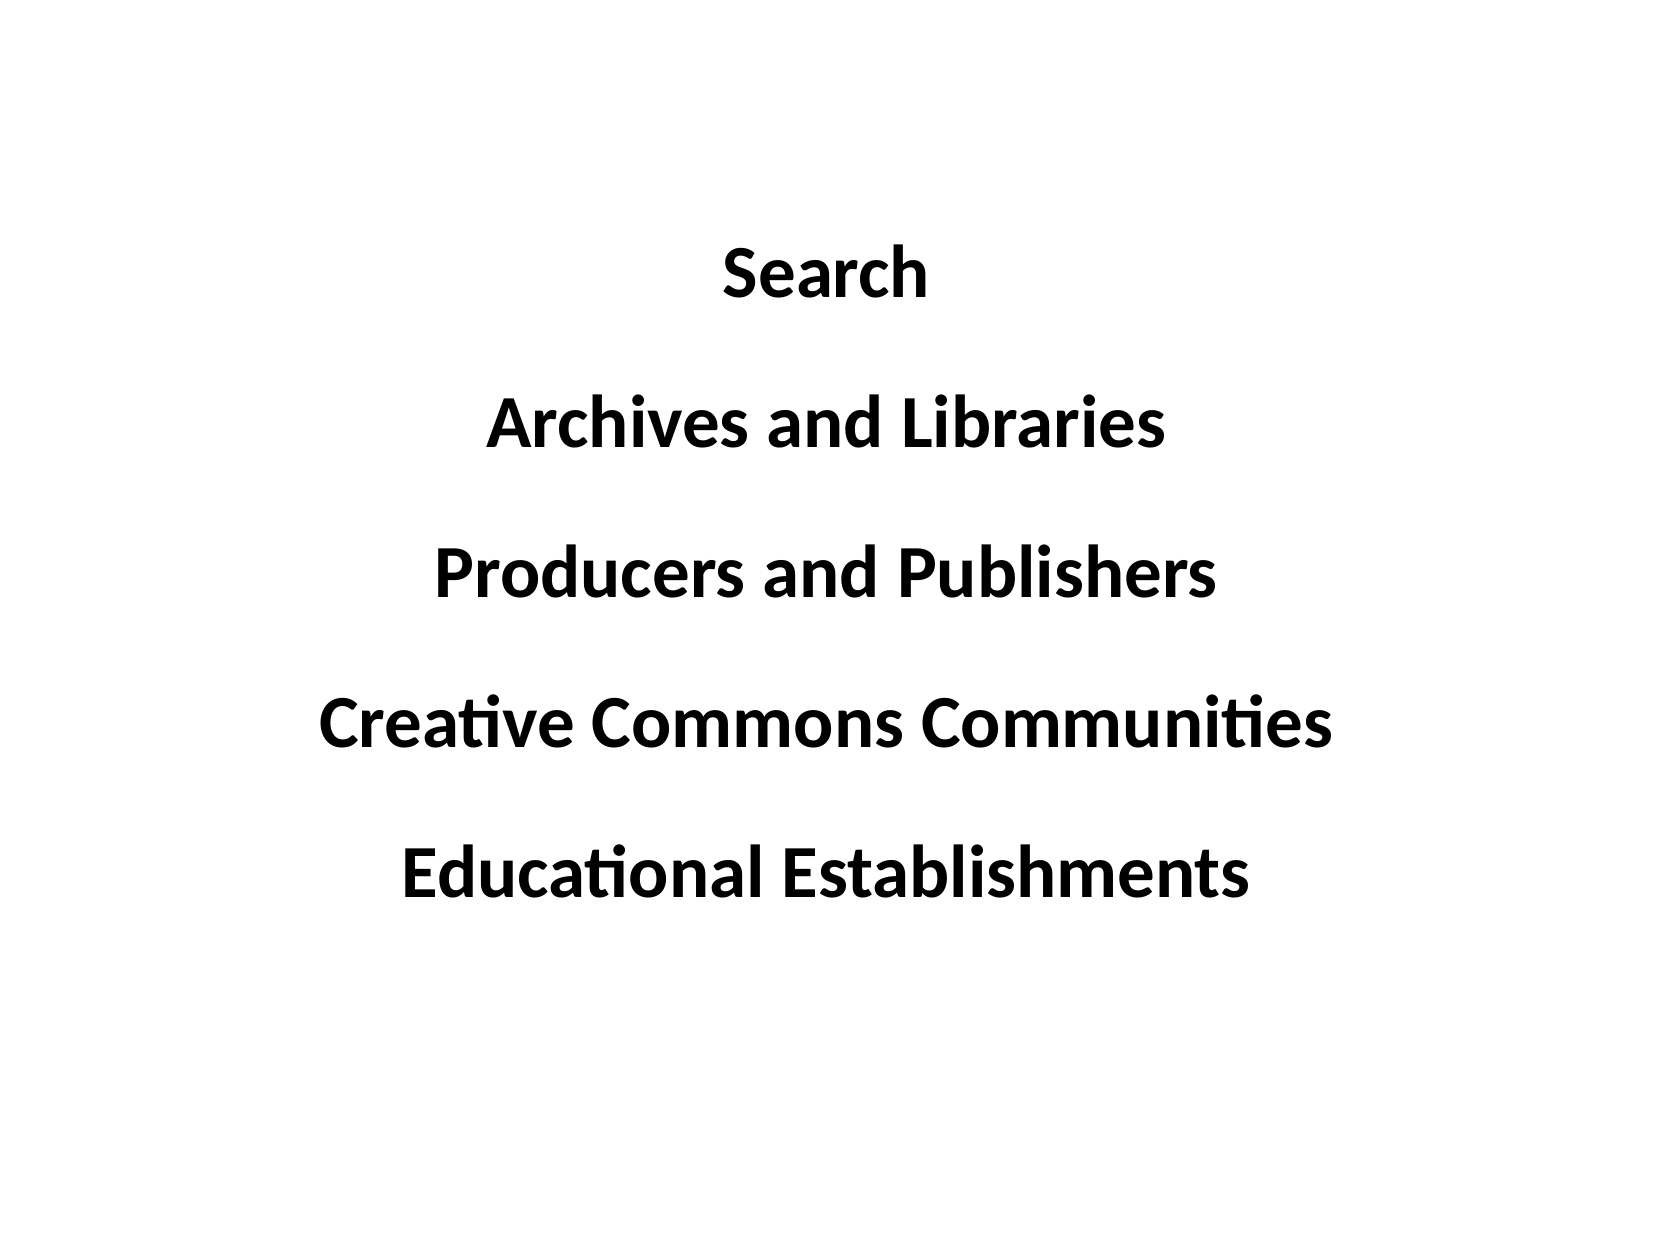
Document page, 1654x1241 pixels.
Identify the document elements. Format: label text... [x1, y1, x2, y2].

subtitle Search Archives and Libraries Producers and Publishers Creative Commons Communities Educational Establishments [82, 56, 1571, 1102]
